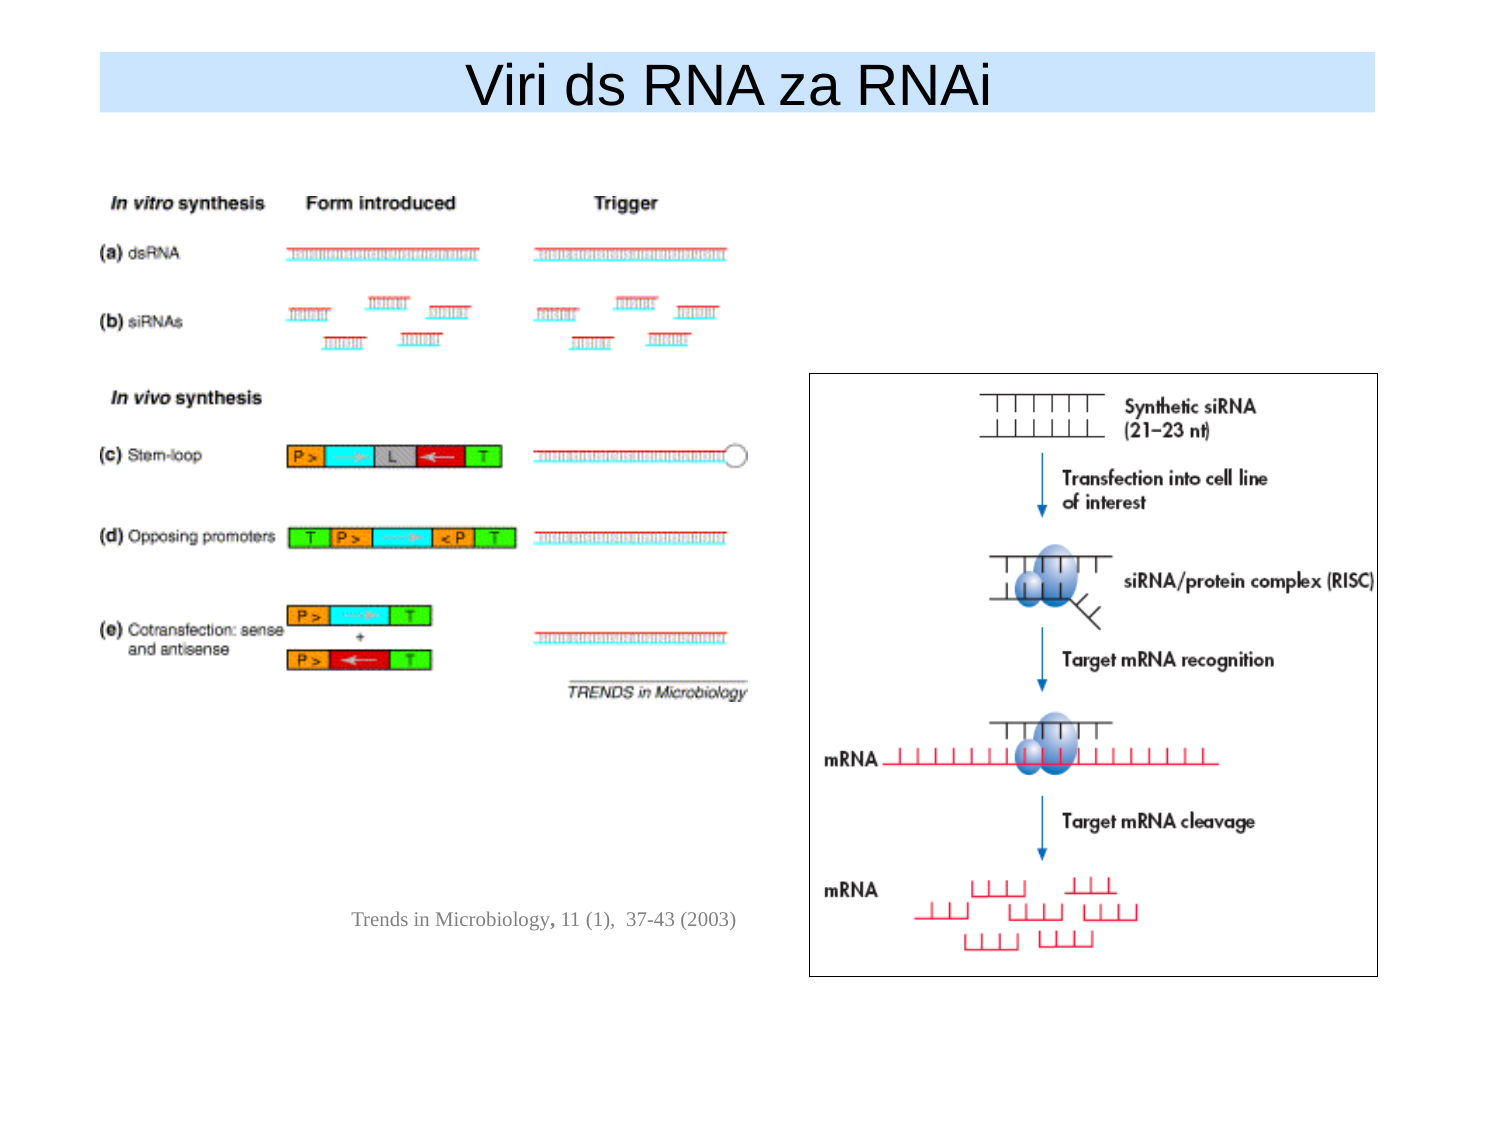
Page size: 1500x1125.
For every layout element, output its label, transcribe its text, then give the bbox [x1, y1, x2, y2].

picture [100, 196, 748, 702]
picture [809, 373, 1378, 977]
text_box Trends in Microbiology, 11 (1), 37-43 (2003) [336, 869, 800, 970]
text_box Viri ds RNA za RNAi [99, 51, 1375, 113]
